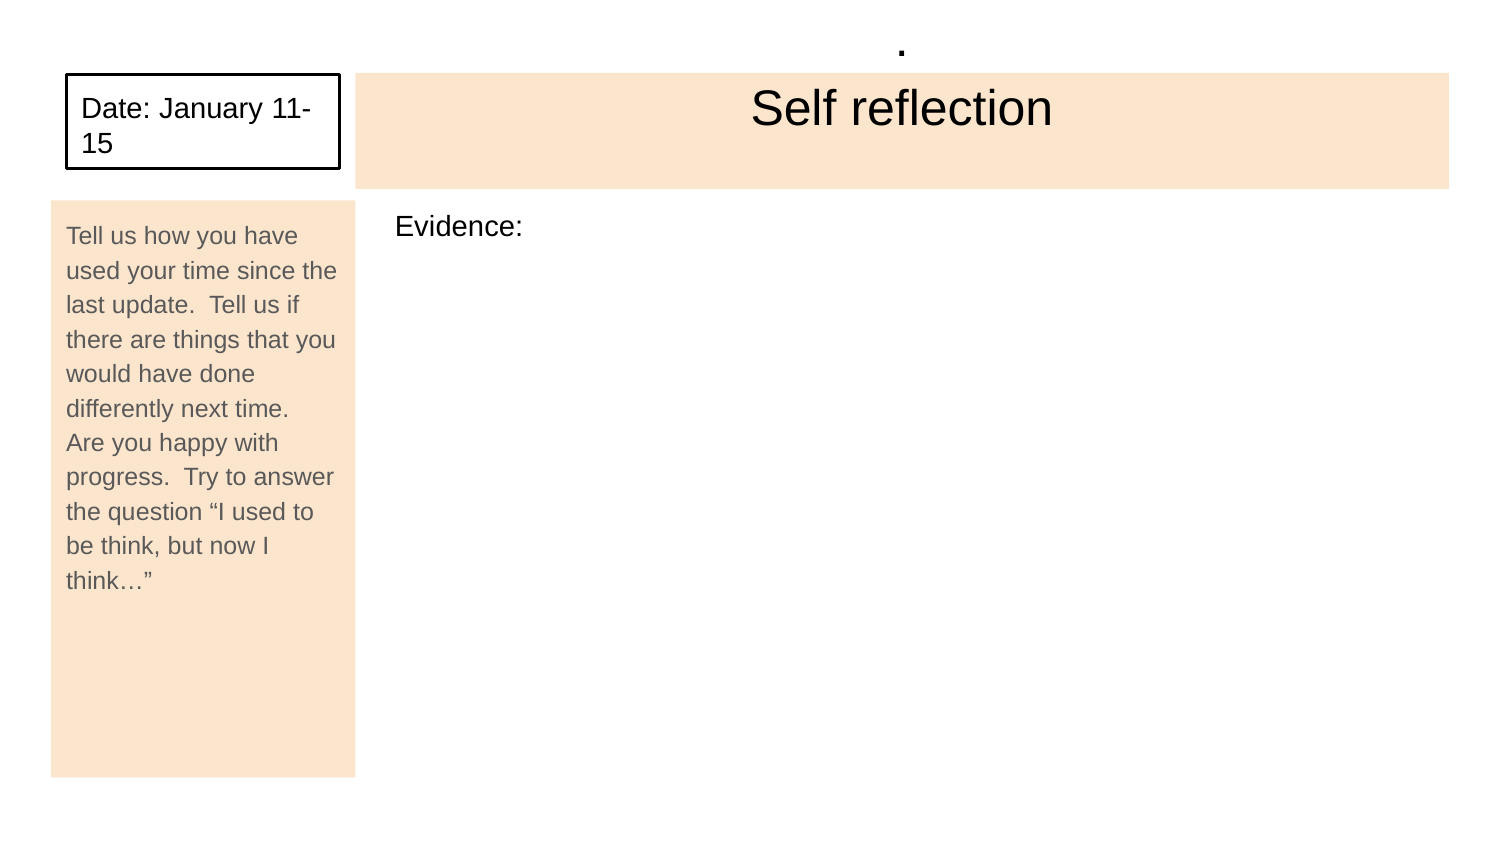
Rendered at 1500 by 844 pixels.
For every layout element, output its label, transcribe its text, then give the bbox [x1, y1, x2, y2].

text_box Evidence: [379, 191, 1449, 781]
title . Self reflection [355, 72, 1449, 189]
text_box Date: January 11-15 [66, 74, 340, 169]
list Tell us how you have used your time since the last update. Tell us if there are things that you would have done differently next time. Are you happy with progress. Try to answer the question “I used to be think, but now I think…” [51, 200, 356, 778]
